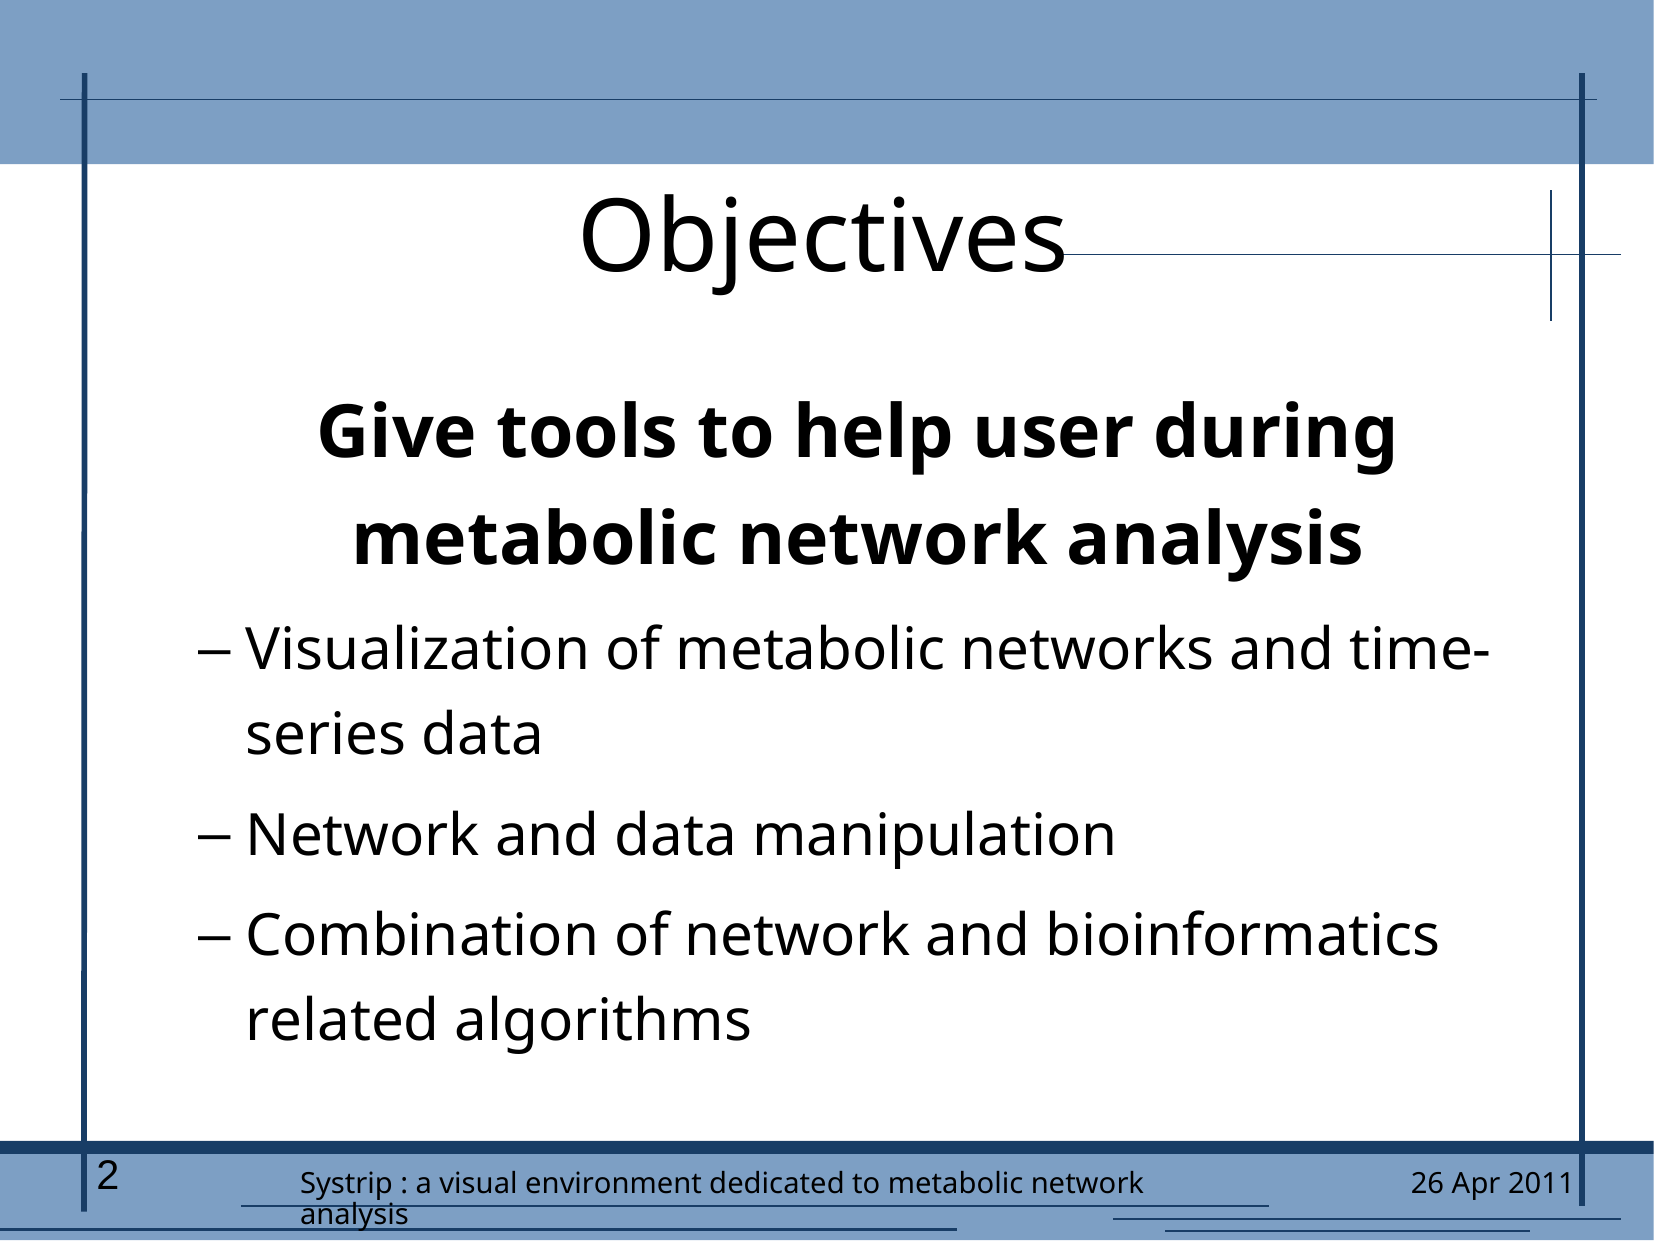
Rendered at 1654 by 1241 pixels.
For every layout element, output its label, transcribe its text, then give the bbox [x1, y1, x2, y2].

title Objectives [117, 124, 1530, 332]
list Give tools to help user during metabolic network analysis Visualization of metabolic networks and time-series data Network and data manipulation Combination of network and bioinformatics related algorithms [124, 372, 1537, 1207]
